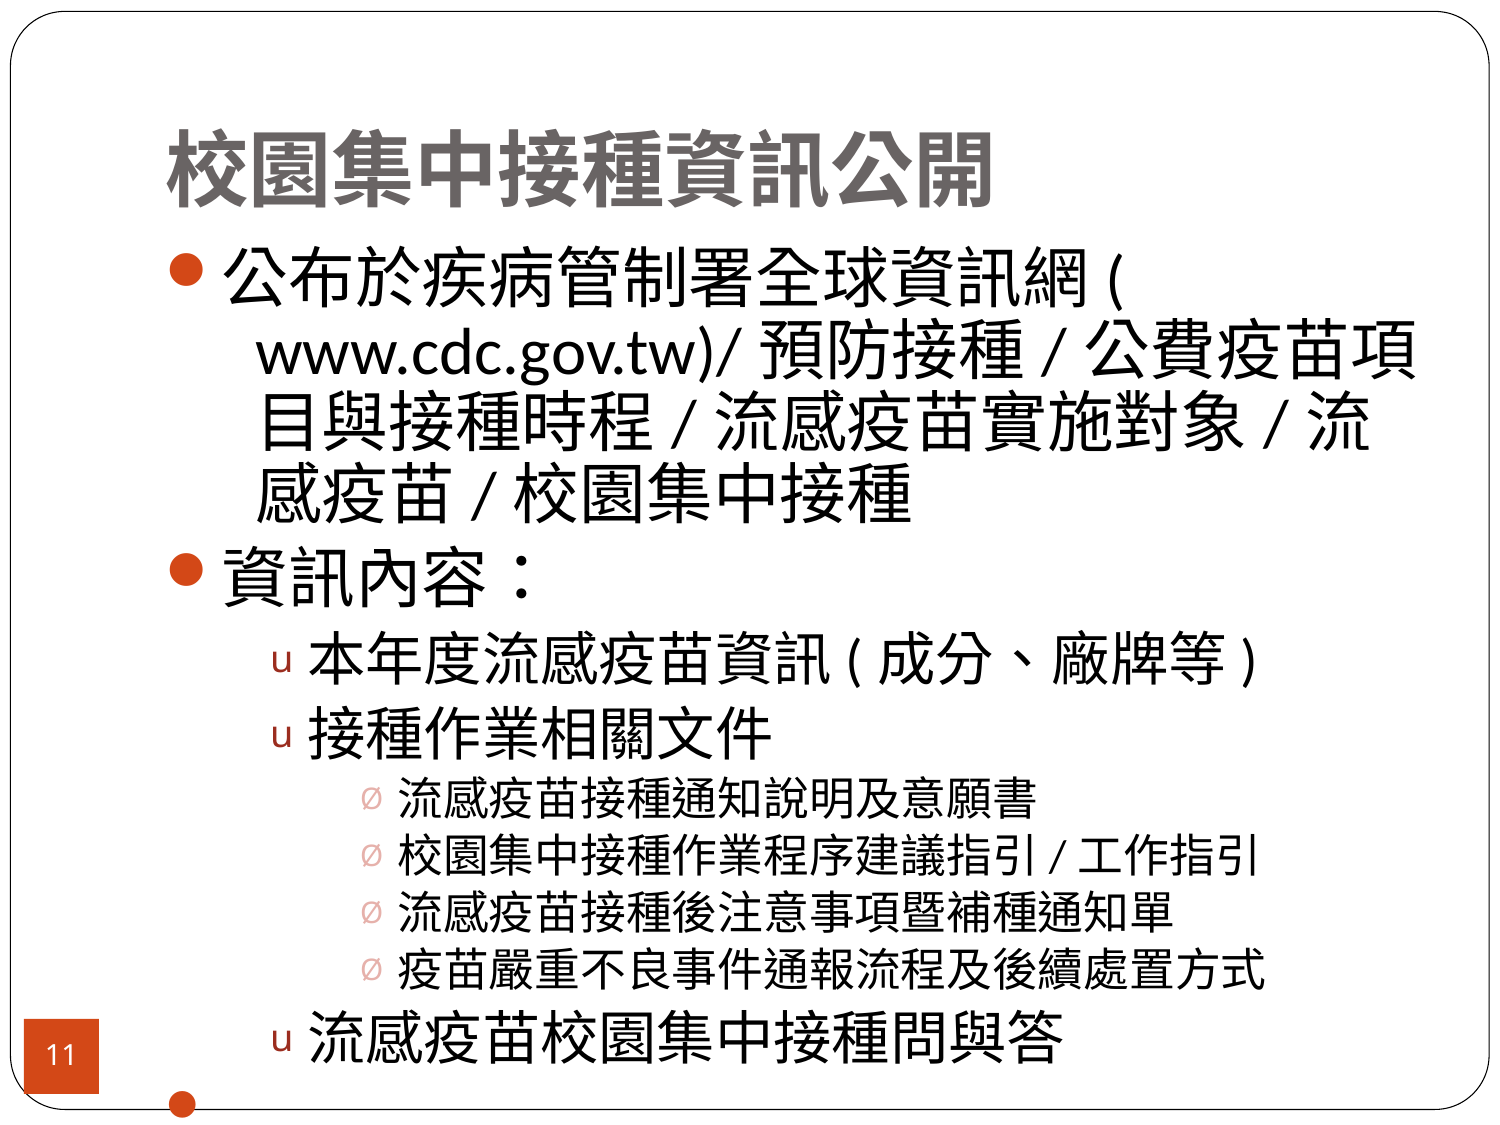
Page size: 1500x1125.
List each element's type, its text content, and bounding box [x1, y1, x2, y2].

title 校園集中接種資訊公開 [150, 45, 1426, 233]
text_box [23, 1018, 99, 1094]
list 公布於疾病管制署全球資訊網(www.cdc.gov.tw)/預防接種/公費疫苗項目與接種時程/流感疫苗實施對象/流感疫苗/校園集中接種 資訊內容： 本年度流感疫苗資訊(成分、廠牌等) 接種作業相關文件 流感疫苗接種通知說明及意願書 校園集中接種作業程序建議指引/工作指引 流感疫苗接種後注意事項暨補種通知單 疫苗嚴重不良事件通報流程及後續處置方式 流感疫苗校園集中接種問與答 [150, 237, 1447, 1125]
